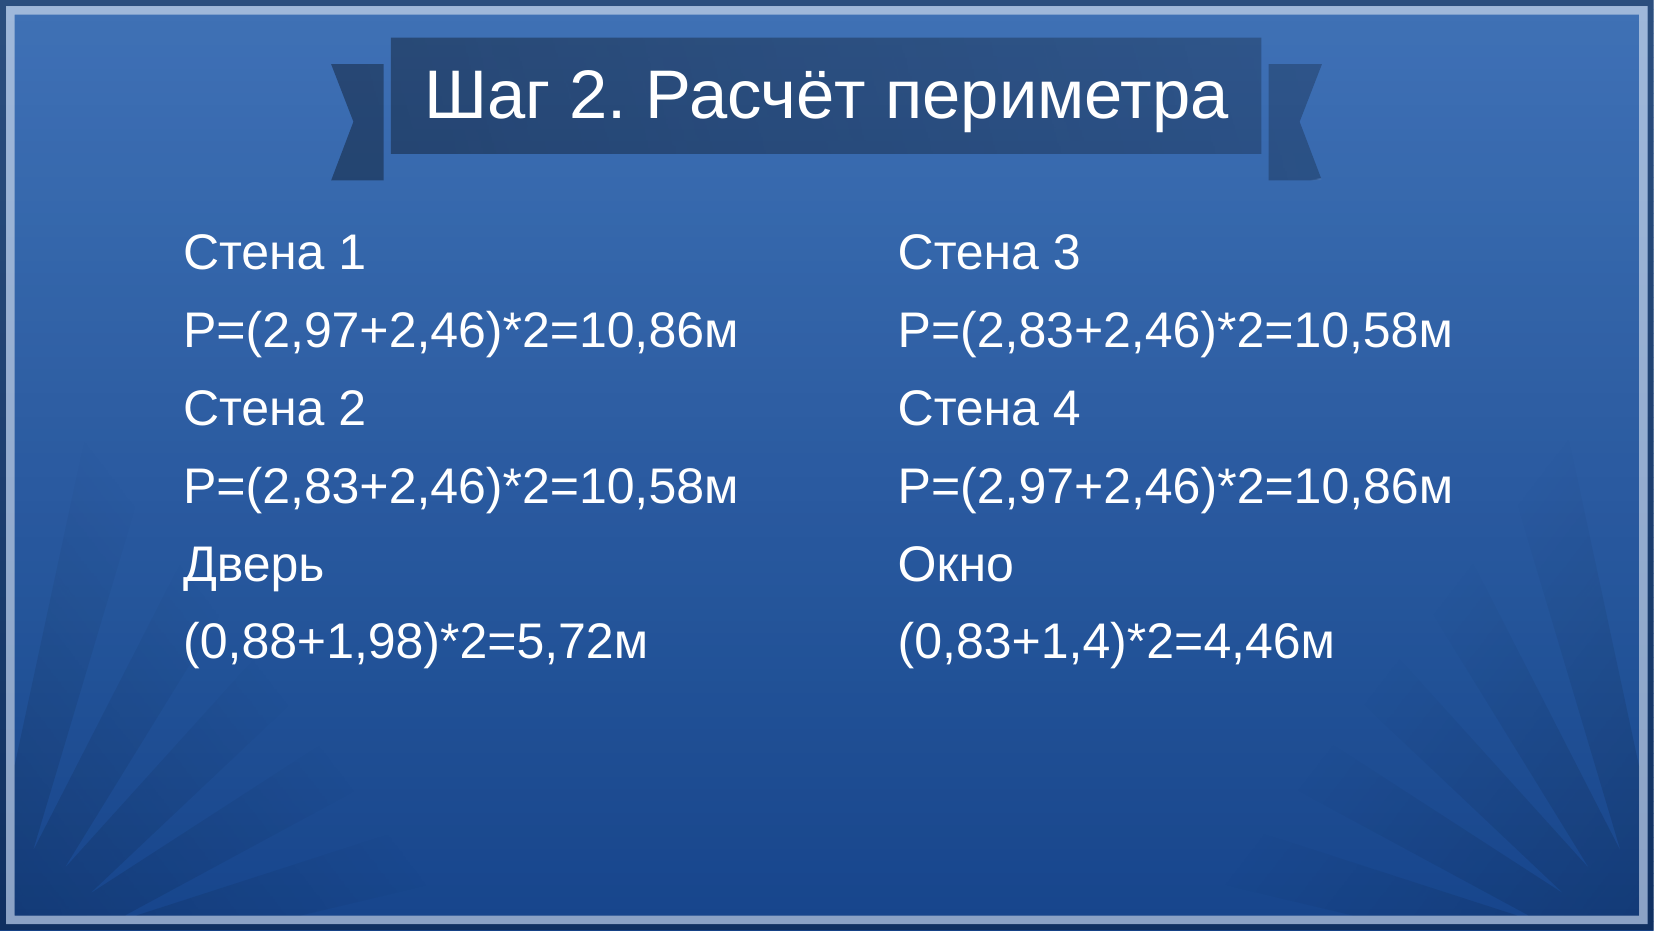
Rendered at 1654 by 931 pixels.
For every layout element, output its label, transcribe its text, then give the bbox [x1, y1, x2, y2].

title Шаг 2. Расчёт периметра [0, 35, 1654, 154]
list Стена 3 Р=(2,83+2,46)*2=10,58м Стена 4 Р=(2,97+2,46)*2=10,86м Окно (0,83+1,4)*2=4,46м [826, 224, 1571, 848]
list Стена 1 Р=(2,97+2,46)*2=10,86м Стена 2 Р=(2,83+2,46)*2=10,58м Дверь (0,88+1,98)*2=5,72м [112, 224, 826, 848]
